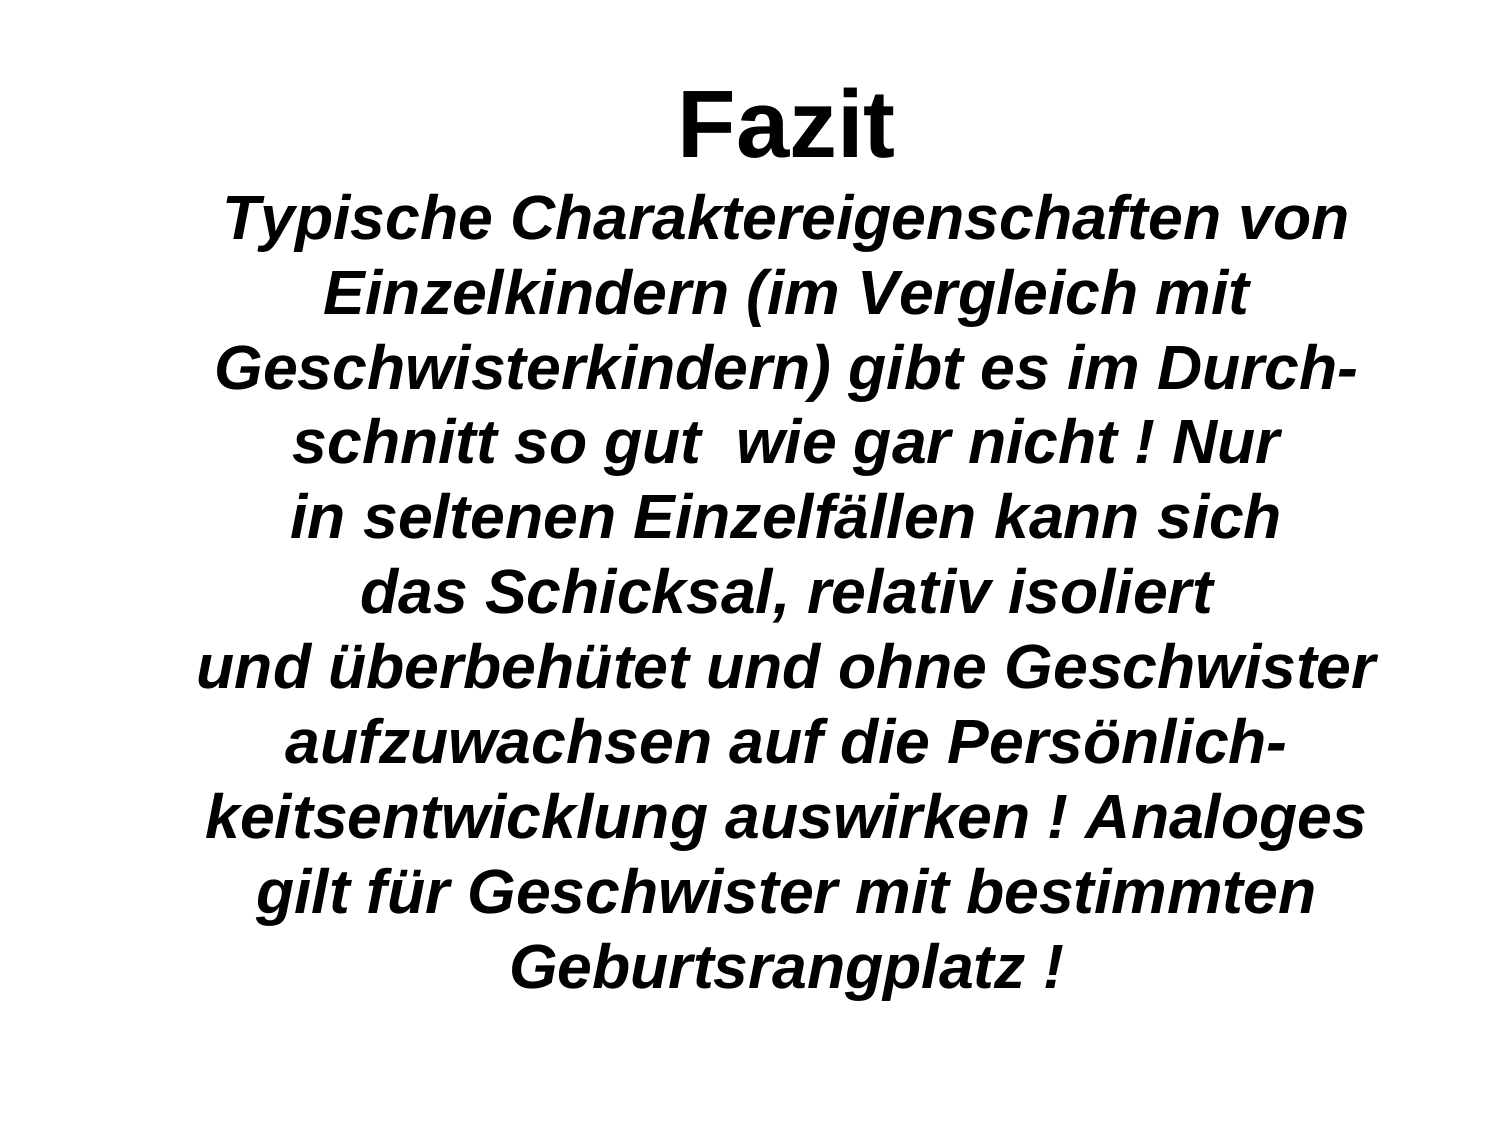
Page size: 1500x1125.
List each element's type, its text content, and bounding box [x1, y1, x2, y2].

text_box Fazit Typische Charaktereigenschaften von Einzelkindern (im Vergleich mit Geschwisterkindern) gibt es im Durch- schnitt so gut wie gar nicht ! Nur in seltenen Einzelfällen kann sich das Schicksal, relativ isoliert und überbehütet und ohne Geschwister aufzuwachsen auf die Persönlich- keitsentwicklung auswirken ! Analoges gilt für Geschwister mit bestimmten Geburtsrangplatz ! [76, 0, 1424, 1104]
